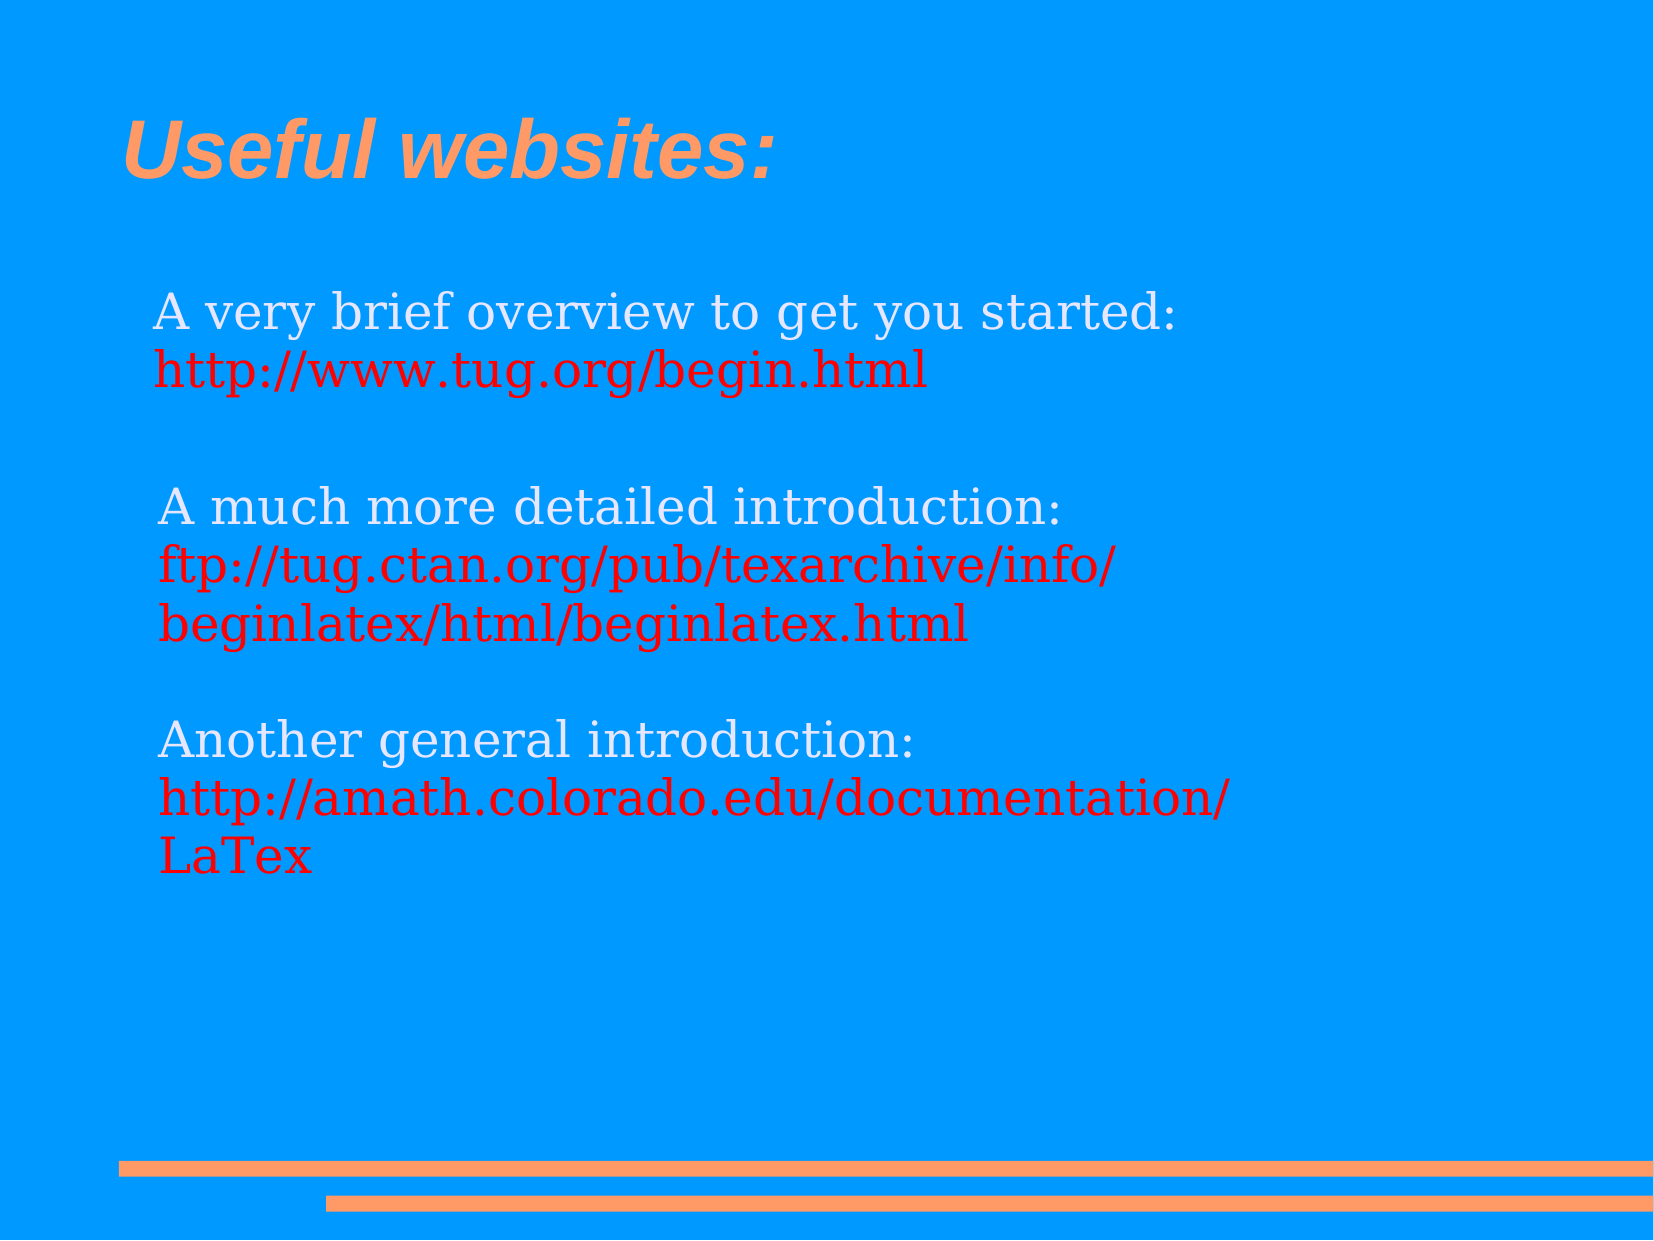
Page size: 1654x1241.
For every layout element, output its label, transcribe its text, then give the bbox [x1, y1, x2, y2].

text_box A very brief overview to get you started: http://www.tug.org/begin.html [153, 282, 1545, 412]
title Useful websites: [121, 46, 1534, 254]
text_box A much more detailed introduction: ftp://tug.ctan.org/pub/texarchive/info/ beginlatex/html/beginlatex.html Another general introduction: http://amath.colorado.edu/documentation/ LaTex [158, 478, 1287, 1003]
